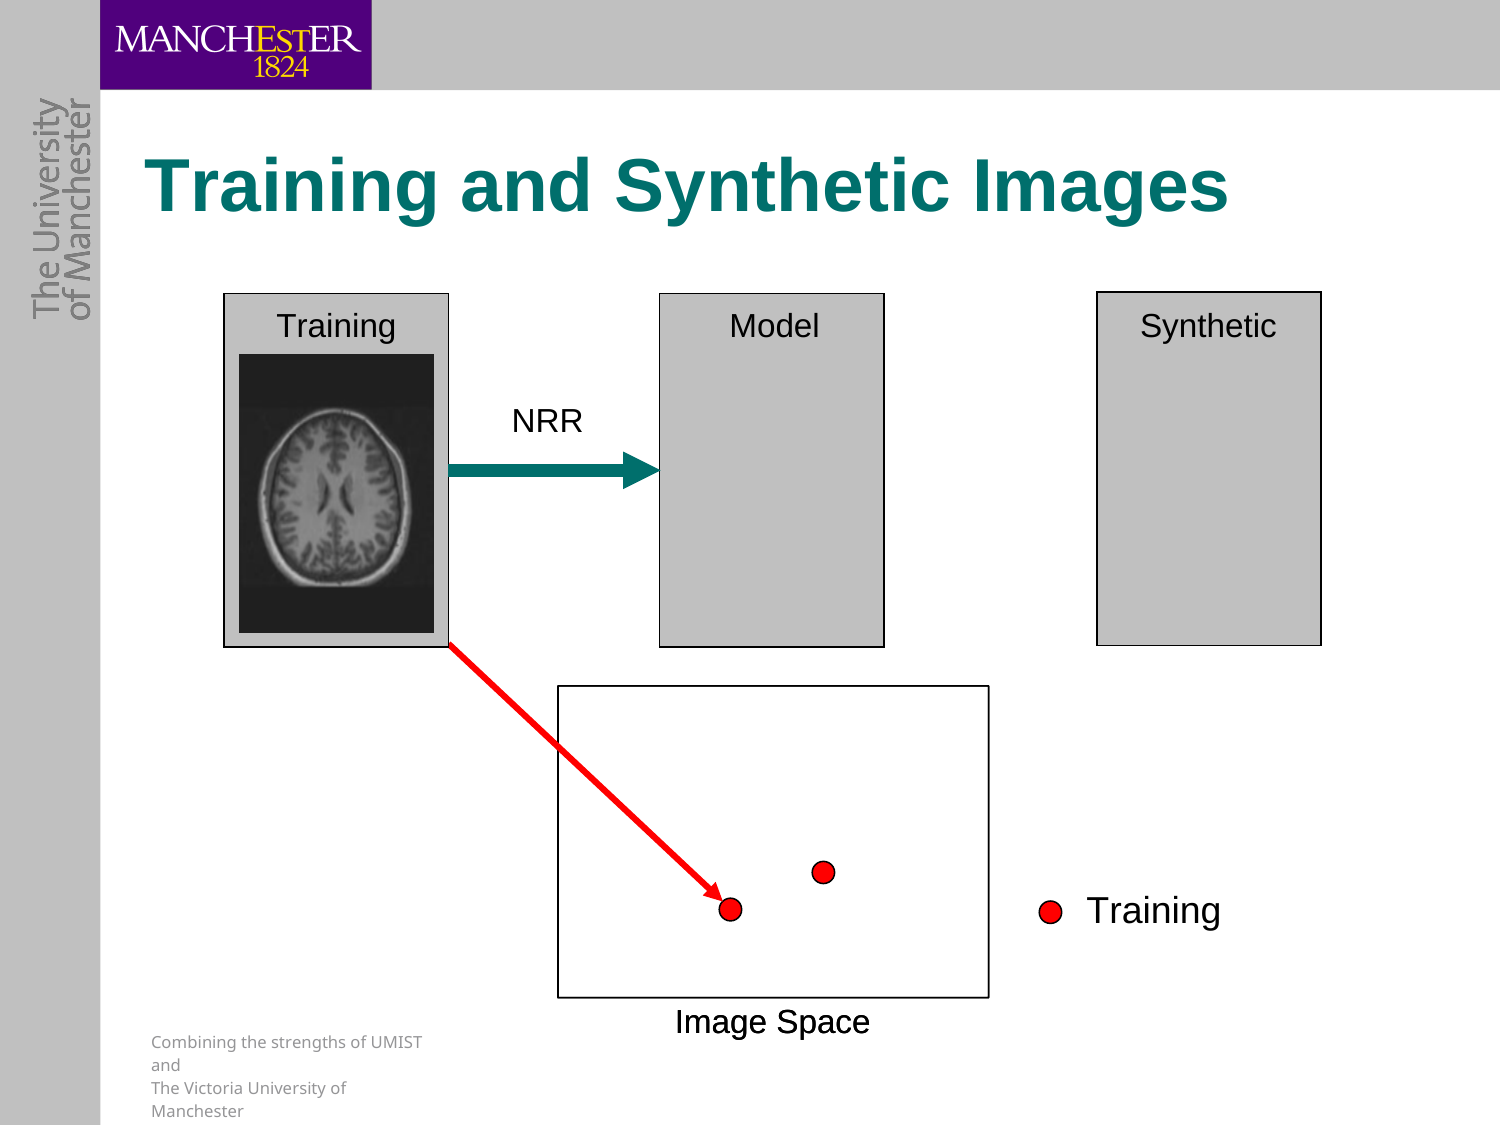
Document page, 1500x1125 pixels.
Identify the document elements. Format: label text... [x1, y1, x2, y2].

picture [0, 0, 372, 320]
text_box Training [1071, 884, 1238, 940]
text_box NRR [496, 395, 599, 448]
text_box [1096, 291, 1322, 646]
title Training and Synthetic Images [129, 120, 1406, 251]
text_box [1039, 901, 1062, 924]
text_box Synthetic [1125, 299, 1293, 353]
text_box Training [261, 299, 412, 353]
picture [239, 354, 434, 633]
text_box [224, 293, 449, 647]
text_box Image Space [660, 995, 887, 1049]
text_box [719, 898, 742, 921]
text_box [659, 293, 884, 647]
text_box Model [714, 299, 835, 353]
text_box [812, 861, 835, 884]
